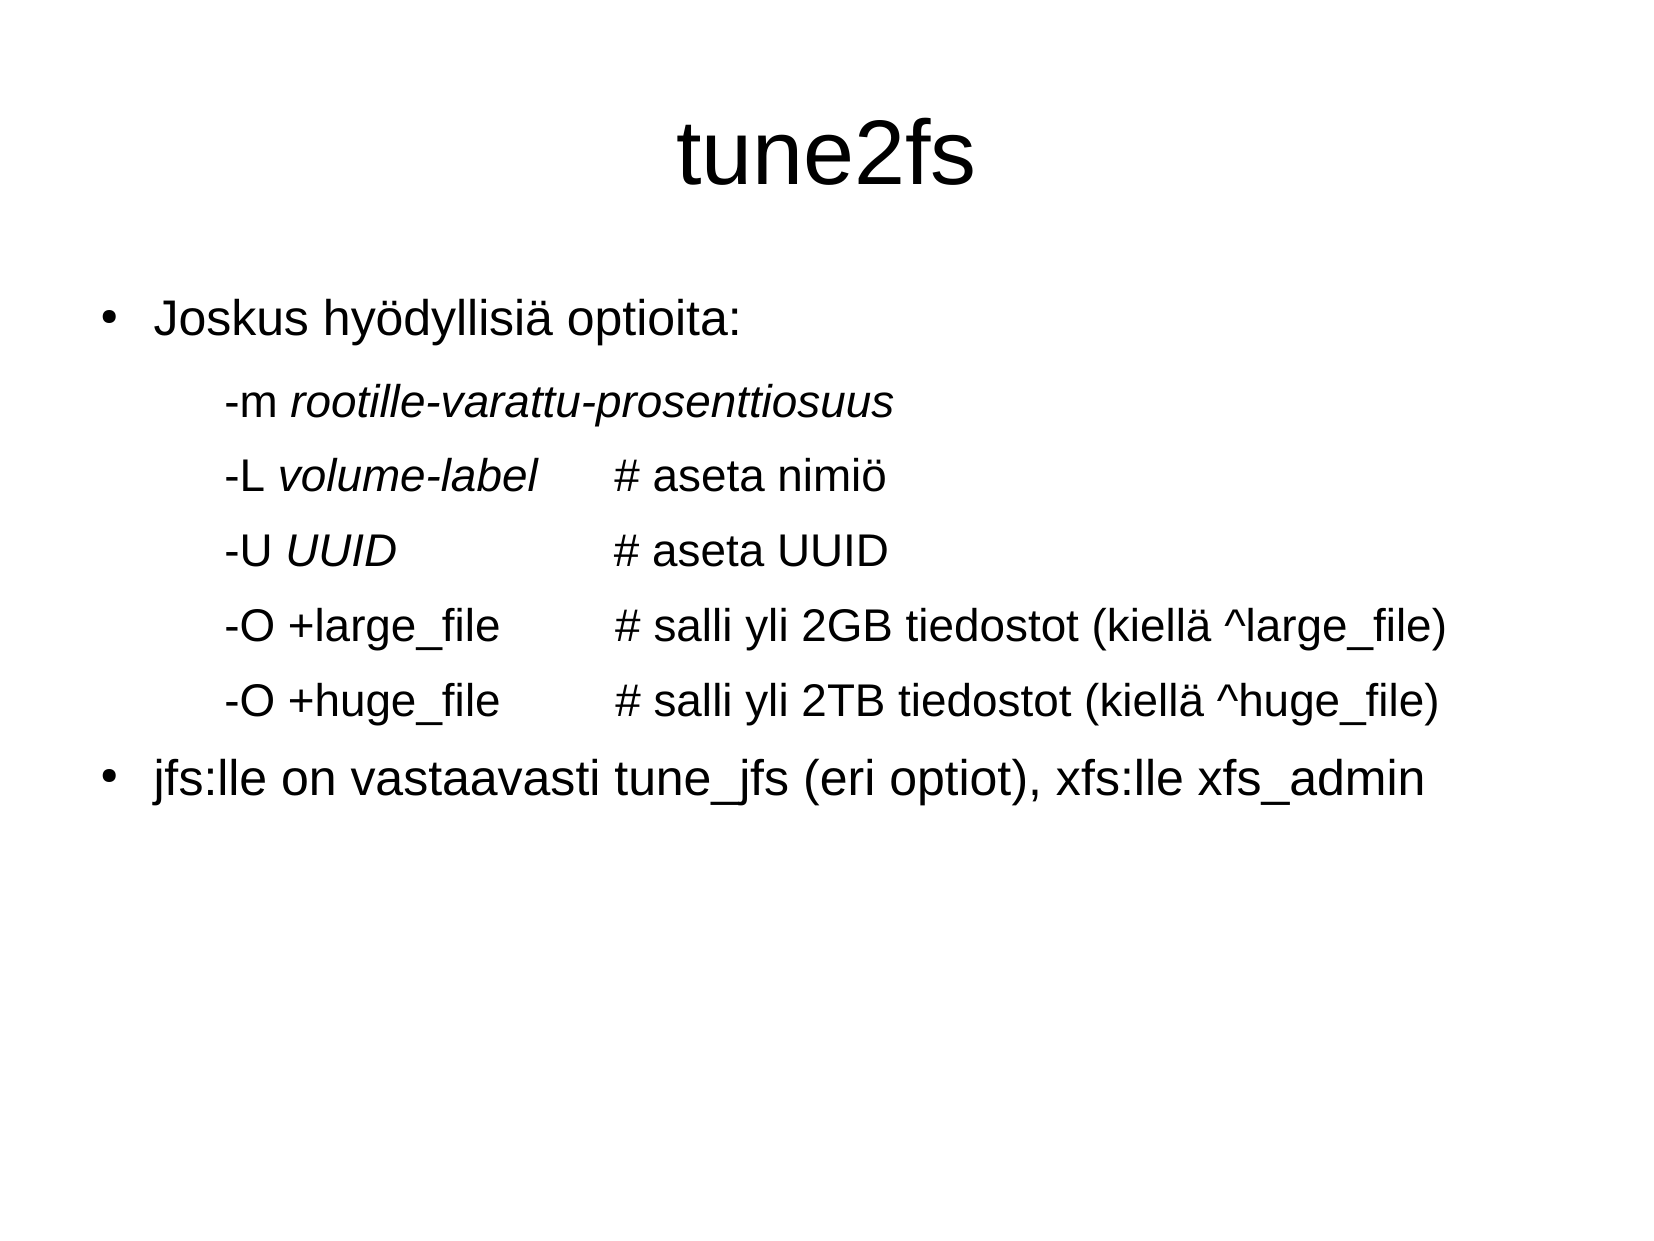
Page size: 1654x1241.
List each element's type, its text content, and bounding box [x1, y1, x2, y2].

title tune2fs [82, 49, 1571, 257]
list Joskus hyödyllisiä optioita: -m rootille-varattu-prosenttiosuus -L volume-label # aseta nimiö -U UUID # aseta UUID -O +large_file # salli yli 2GB tiedostot (kiellä ^large_file) -O +huge_file # salli yli 2TB tiedostot (kiellä ^huge_file) jfs:lle on vastaavasti tune_jfs (eri optiot), xfs:lle xfs_admin [82, 290, 1571, 1010]
